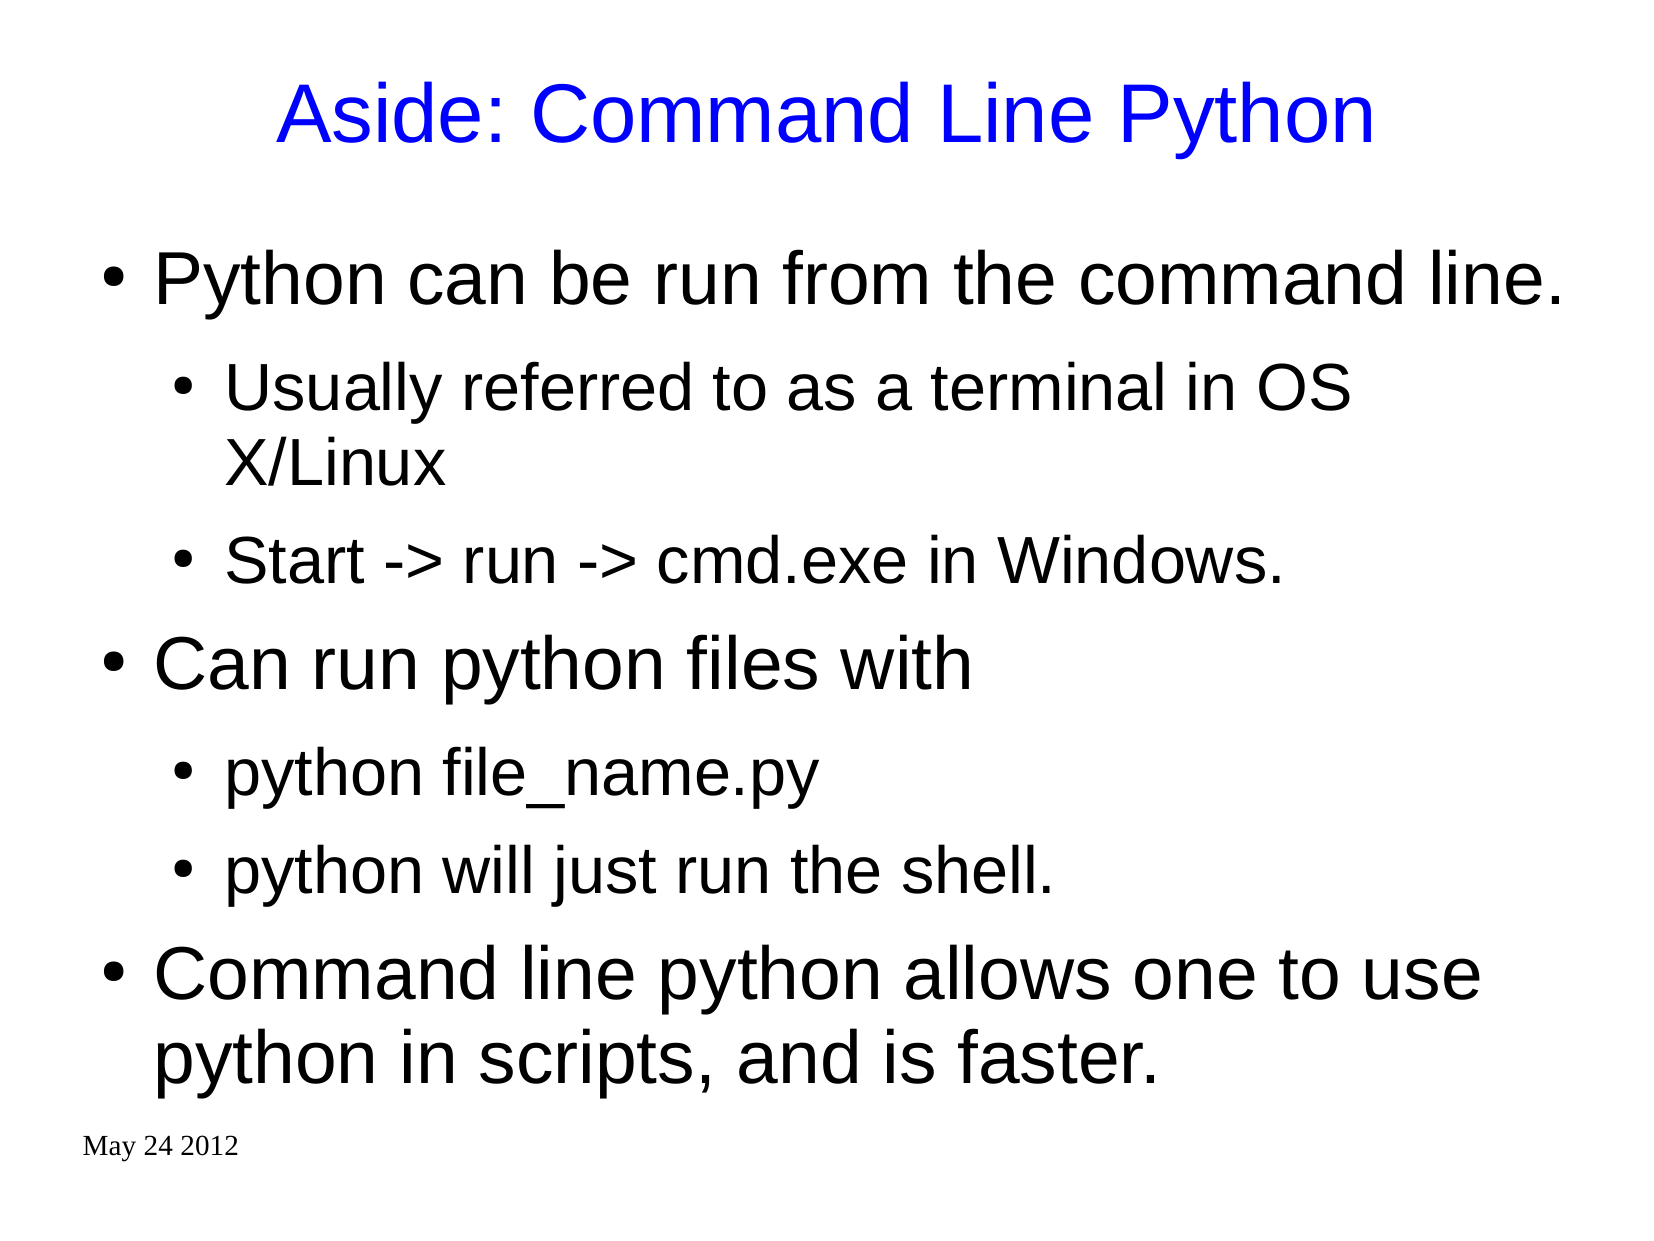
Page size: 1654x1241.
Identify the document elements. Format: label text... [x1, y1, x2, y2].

title Aside: Command Line Python [82, 49, 1571, 178]
list Python can be run from the command line. Usually referred to as a terminal in OS X/Linux Start -> run -> cmd.exe in Windows. Can run python files with python file_name.py python will just run the shell. Command line python allows one to use python in scripts, and is faster. [82, 236, 1571, 1109]
